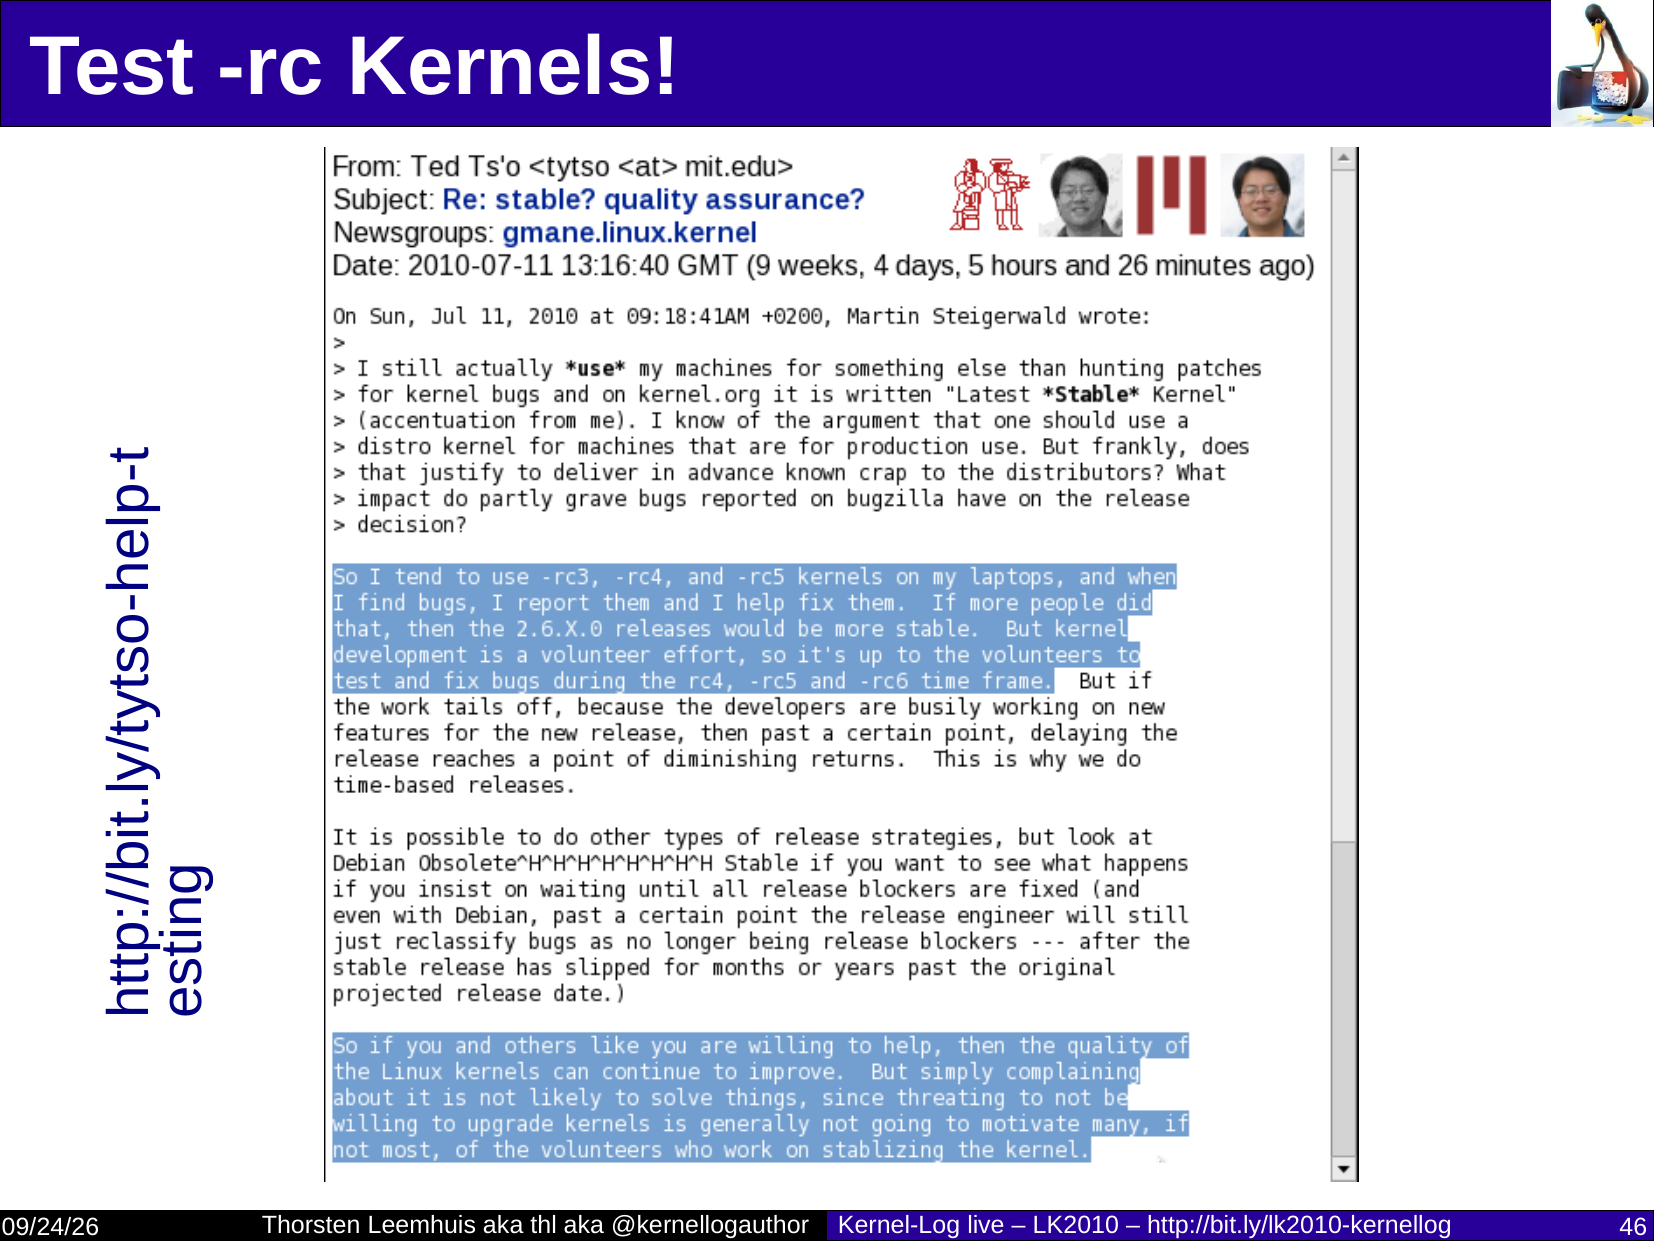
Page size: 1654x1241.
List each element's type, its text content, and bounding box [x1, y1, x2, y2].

text_box http://bit.ly/tytso-help-testing [88, 408, 169, 1034]
title Test -rc Kernels! [29, 19, 1535, 113]
picture [324, 147, 1359, 1182]
picture [1551, 0, 1653, 127]
